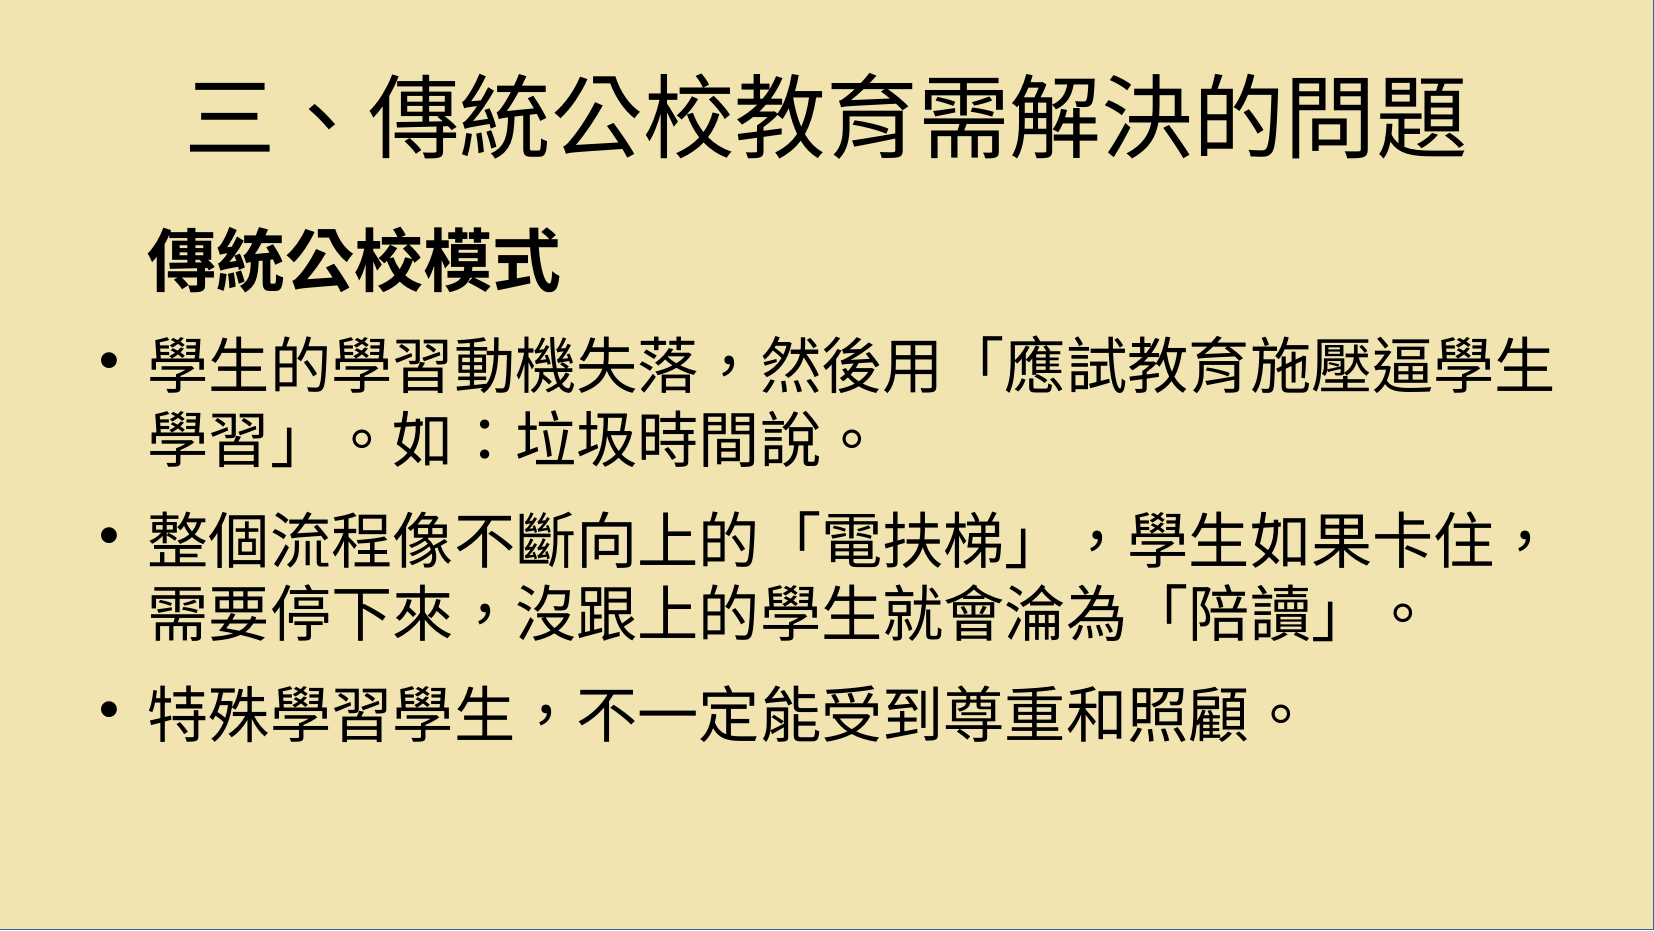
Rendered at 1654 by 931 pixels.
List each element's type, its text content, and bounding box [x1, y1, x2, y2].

list 傳統公校模式 學生的學習動機失落，然後用「應試教育施壓逼學生學習」。如：垃圾時間說。 整個流程像不斷向上的「電扶梯」，學生如果卡住，需要停下來，沒跟上的學生就會淪為「陪讀」。 特殊學習學生，不一定能受到尊重和照顧。 [82, 217, 1571, 757]
title 三、傳統公校教育需解決的問題 [82, 37, 1571, 193]
